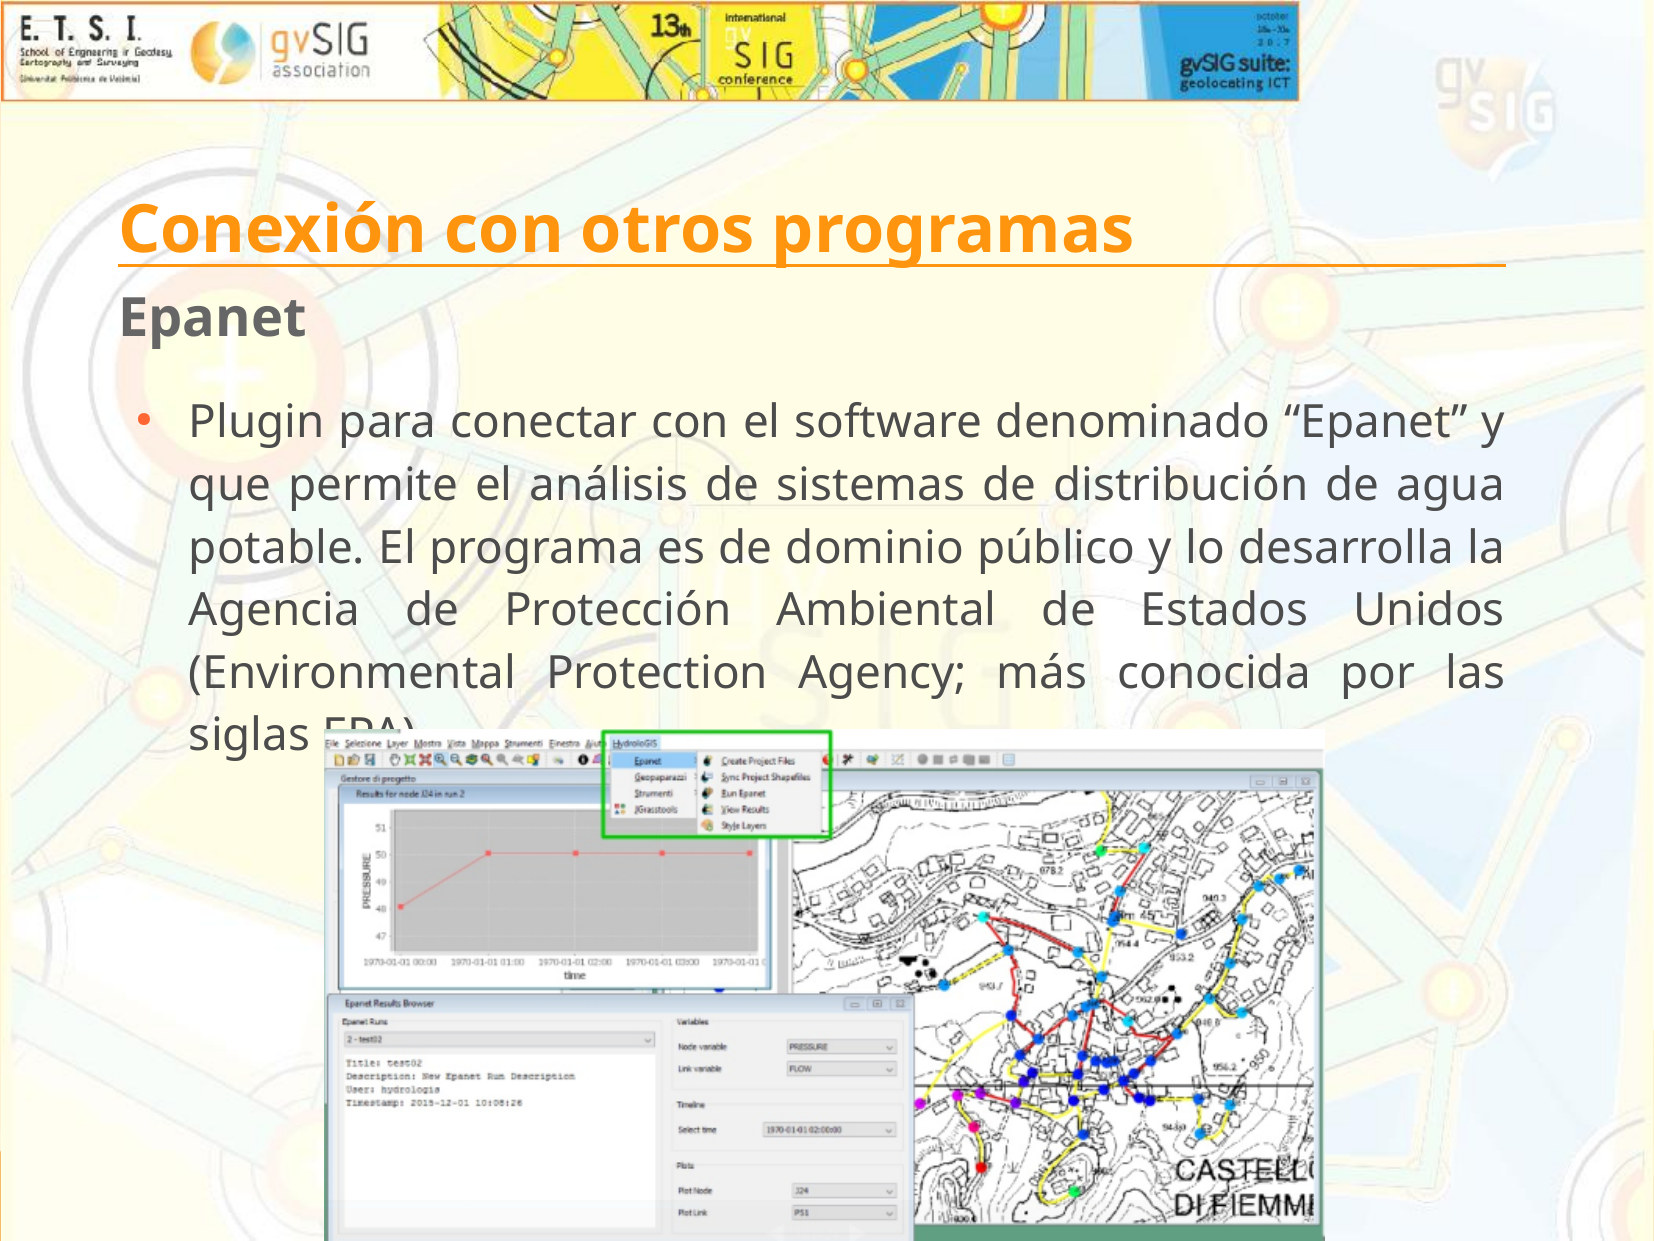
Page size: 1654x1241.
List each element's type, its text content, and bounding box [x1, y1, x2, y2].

picture [0, 0, 1654, 1241]
list Plugin para conectar con el software denominado “Epanet” y que permite el análisis de sistemas de distribución de agua potable. El programa es de dominio público y lo desarrolla la Agencia de Protección Ambiental de Estados Unidos (Environmental Protection Agency; más conocida por las siglas EPA). [118, 311, 1506, 1093]
text_box Epanet [118, 252, 1418, 379]
title Conexión con otros programas [118, 177, 1607, 276]
